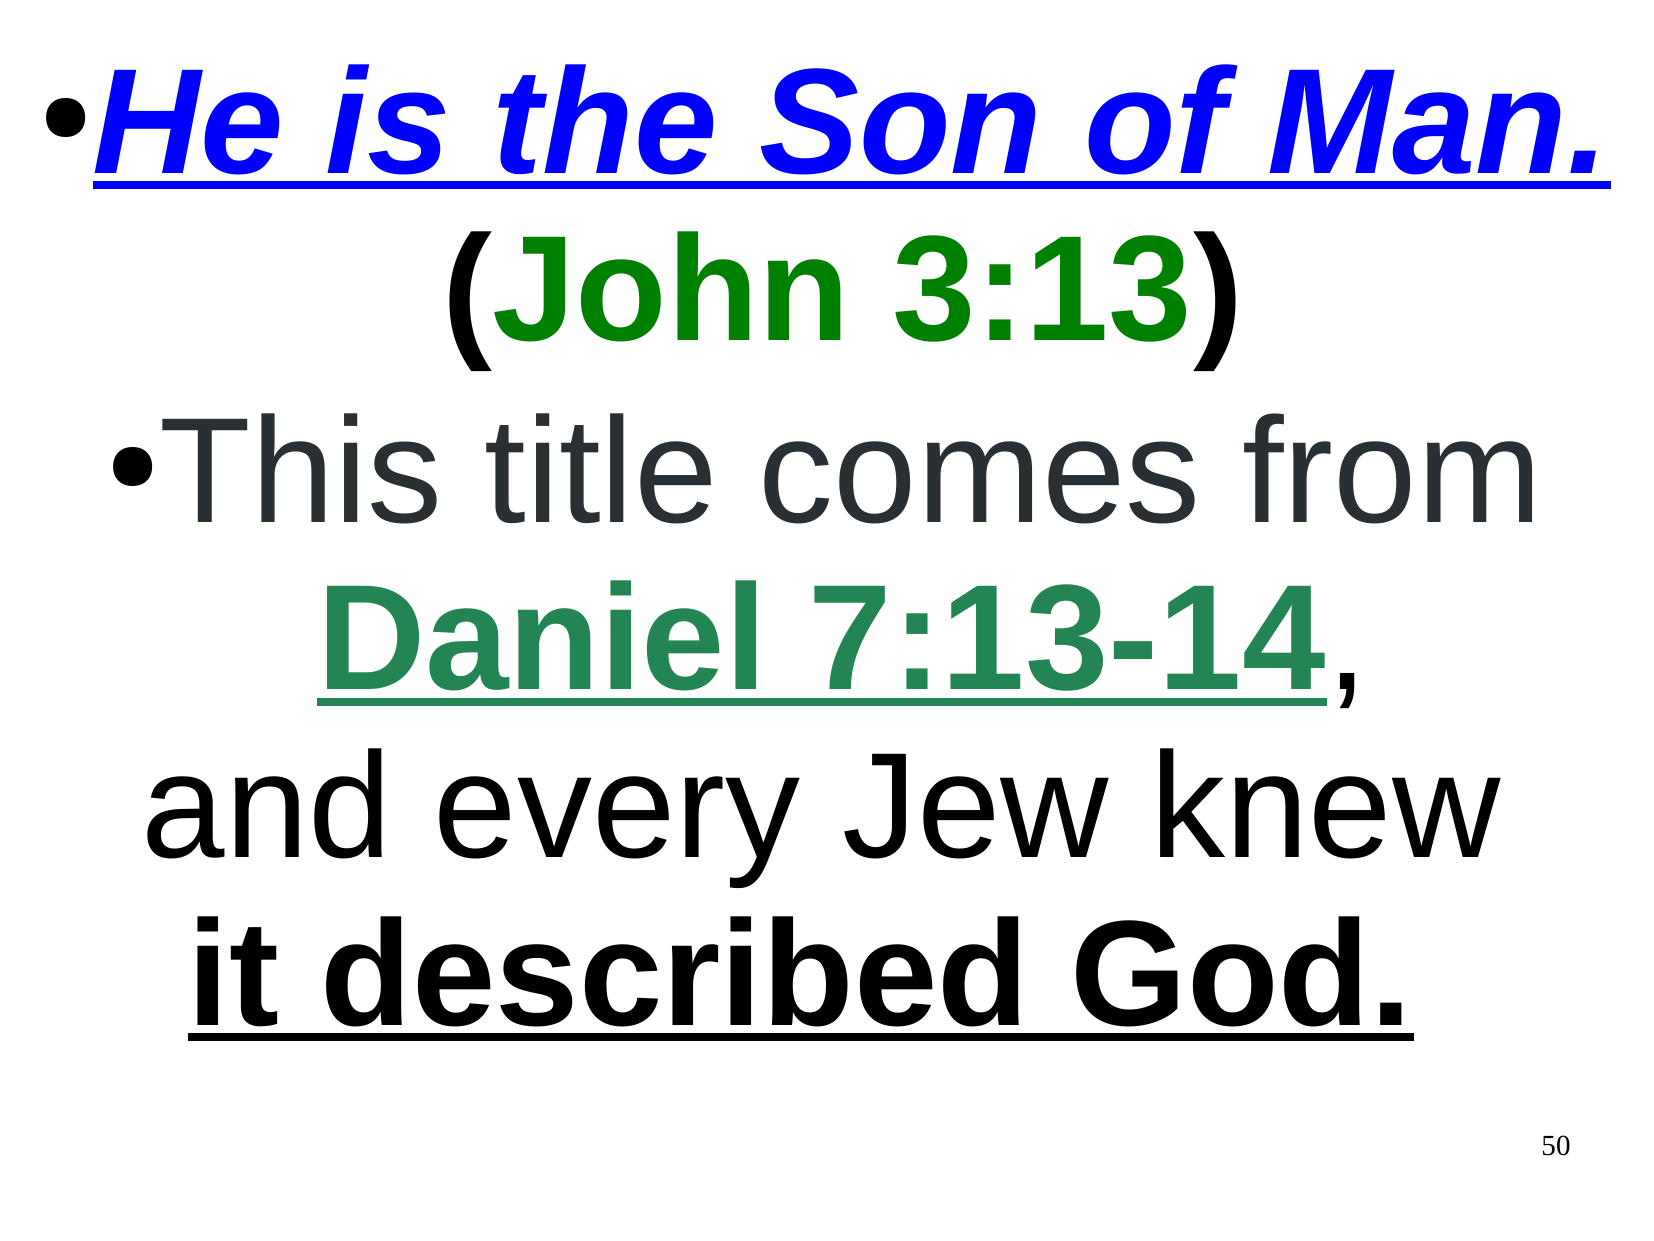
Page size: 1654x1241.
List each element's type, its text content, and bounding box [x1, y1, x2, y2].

list He is the Son of Man. (John 3:13) This title comes from Daniel 7:13-14, and every Jew knew it described God. [37, 37, 1613, 1238]
